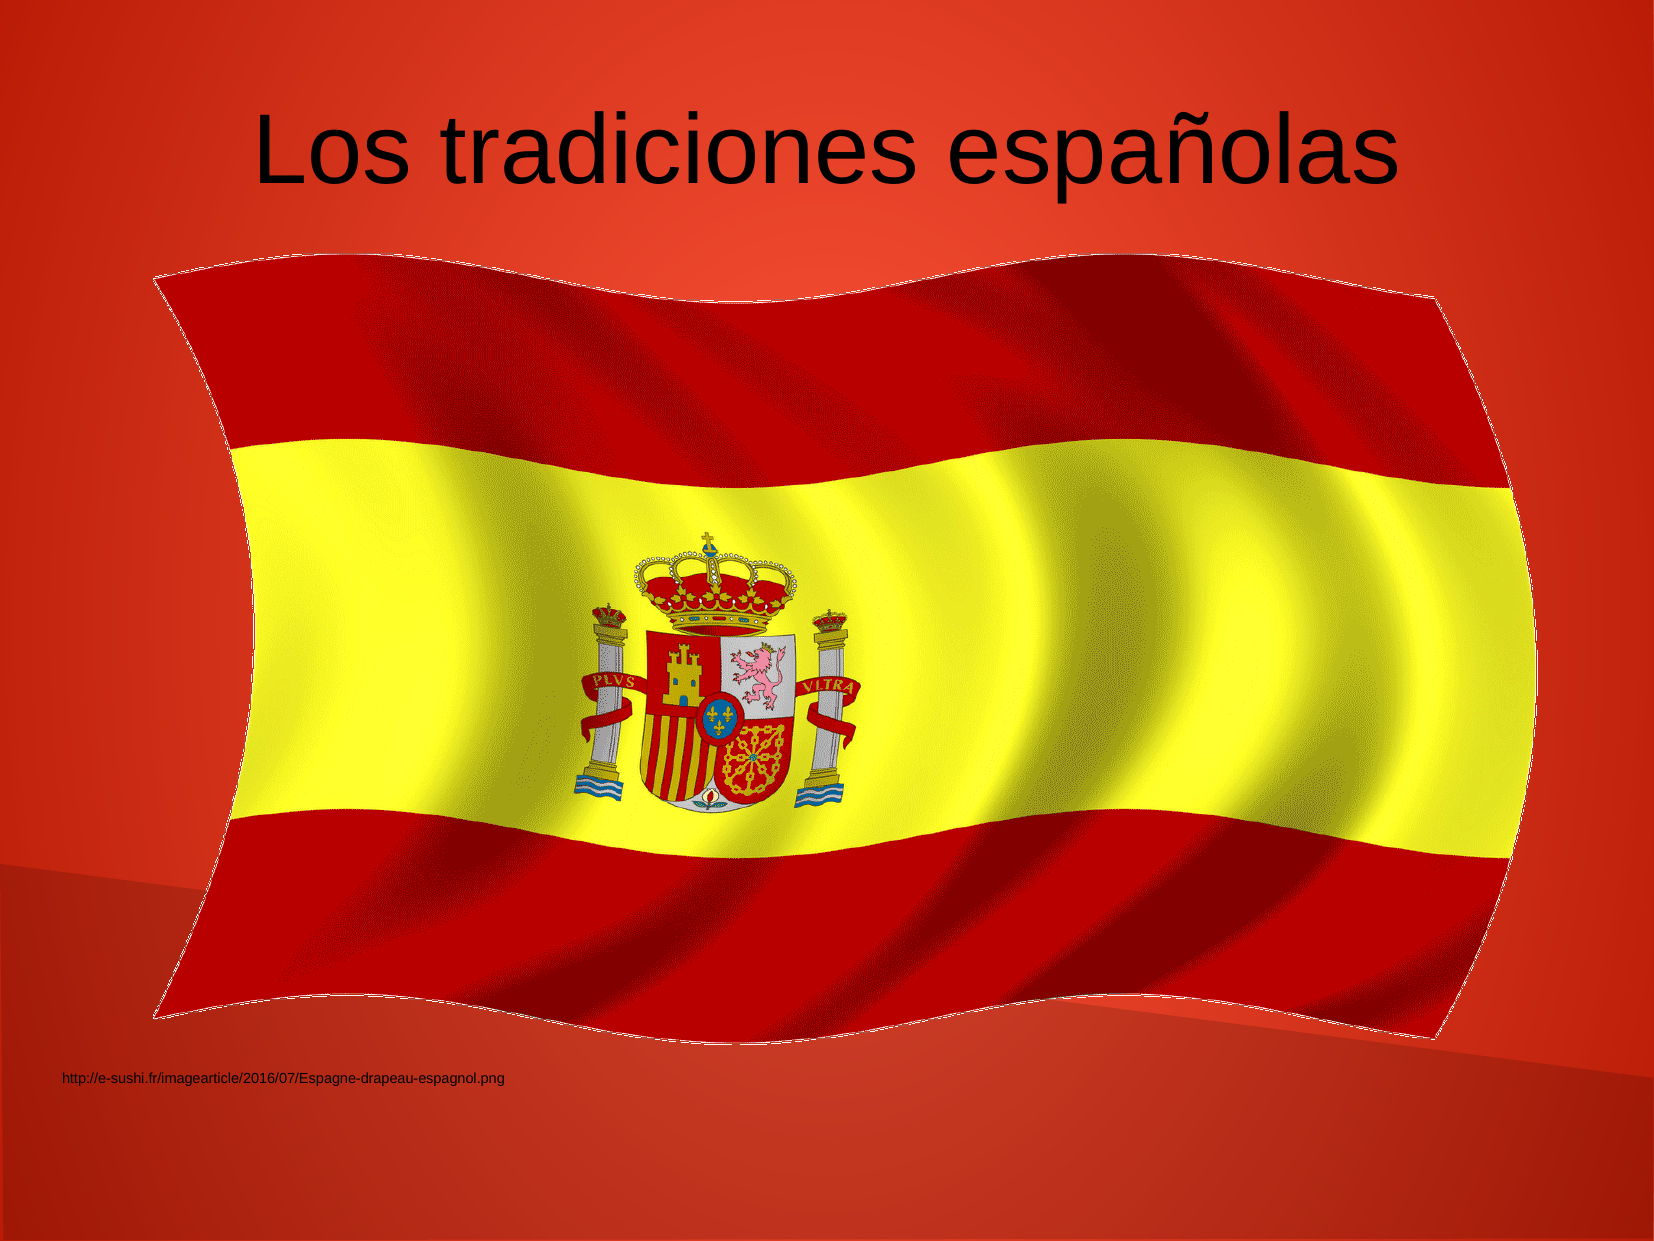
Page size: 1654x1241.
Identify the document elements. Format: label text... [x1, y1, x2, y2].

picture [153, 247, 1540, 1052]
text_box http://e-sushi.fr/imagearticle/2016/07/Espagne-drapeau-espagnol.png [47, 1062, 721, 1204]
title Los tradiciones españolas [82, 47, 1571, 252]
